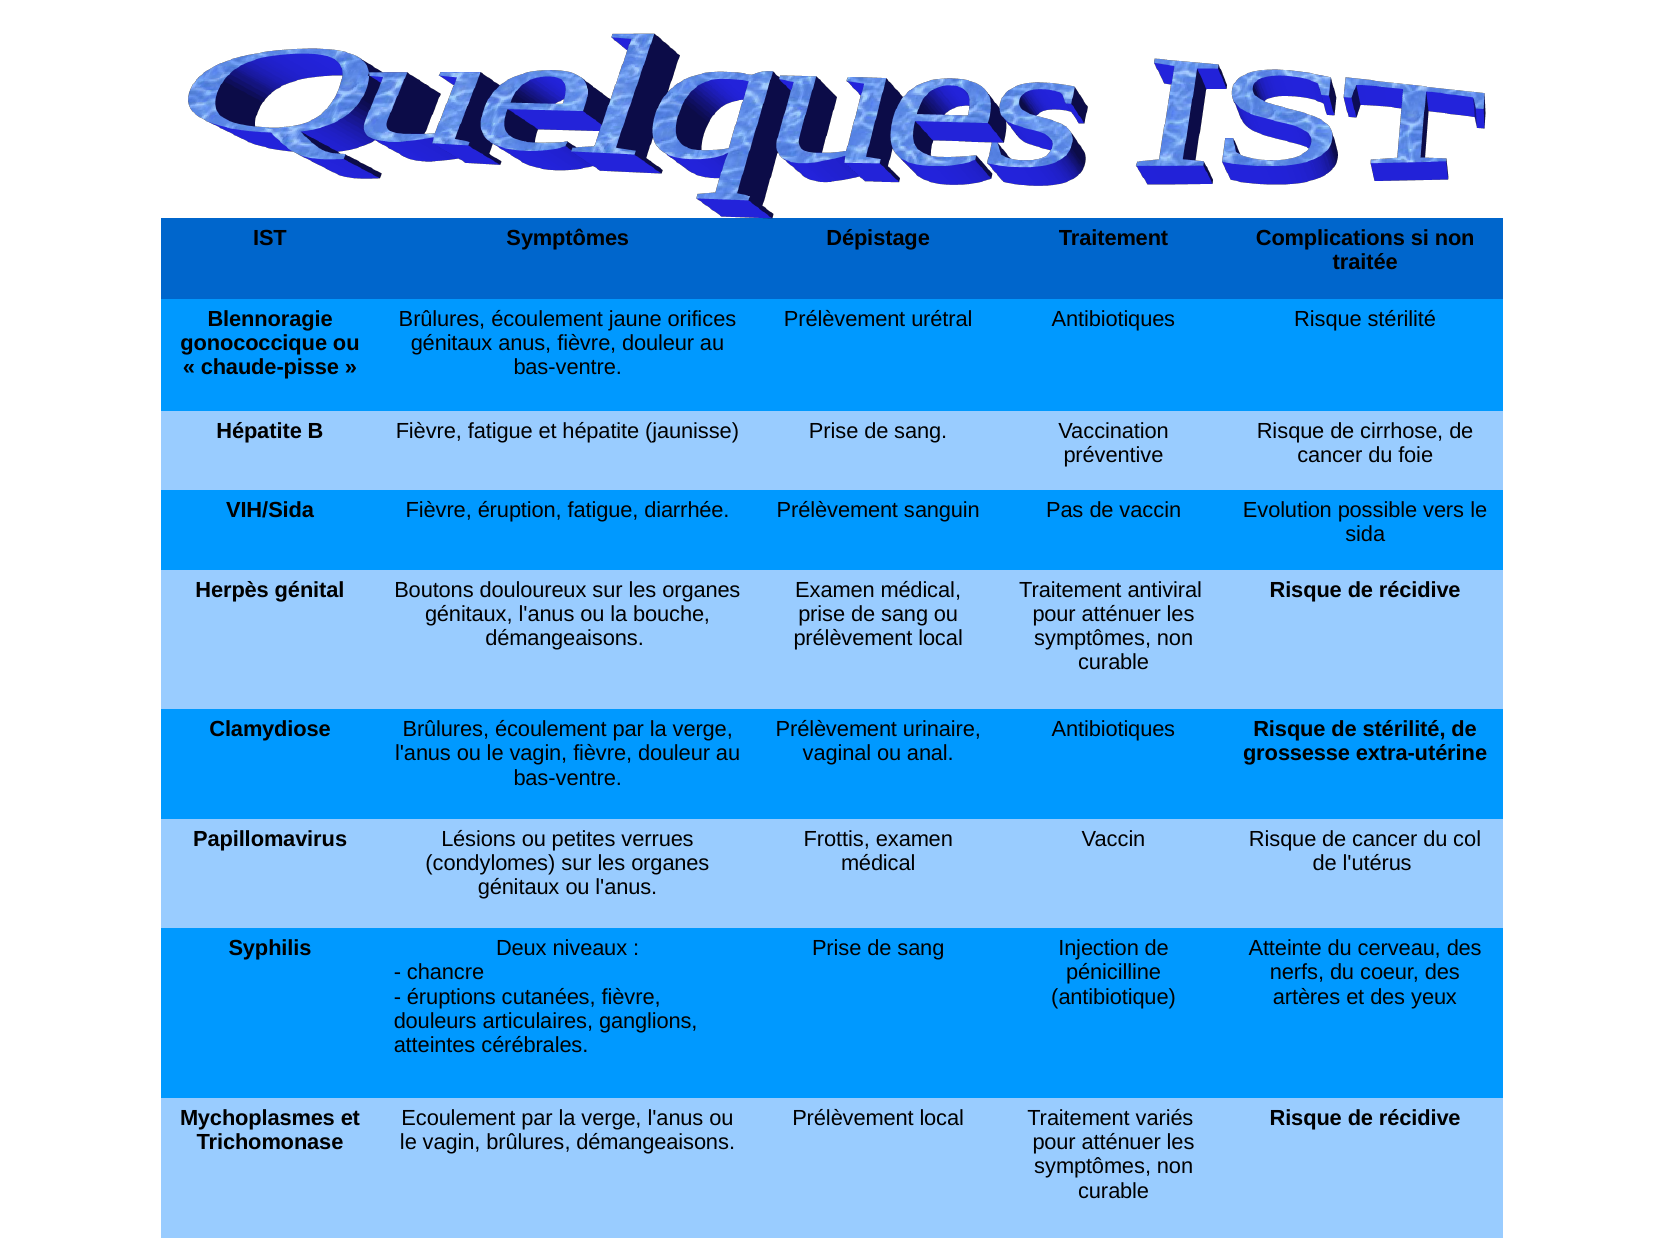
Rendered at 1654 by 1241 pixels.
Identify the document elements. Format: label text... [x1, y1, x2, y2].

table_cell Fièvre, fatigue et hépatite (jaunisse) [379, 411, 757, 490]
table_cell Risque stérilité [1227, 299, 1503, 411]
table_cell Papillomavirus [161, 819, 379, 928]
table_cell Risque de cirrhose, de cancer du foie [1227, 411, 1503, 490]
table_cell Antibiotiques [1000, 299, 1227, 411]
table_cell Prélèvement local [757, 1098, 1000, 1238]
table_cell Clamydiose [161, 709, 379, 819]
table_header IST [161, 218, 379, 299]
table_cell Risque de récidive [1227, 1098, 1503, 1238]
table_cell Atteinte du cerveau, des nerfs, du coeur, des artères et des yeux [1227, 928, 1503, 1098]
table_header Traitement [1000, 218, 1227, 299]
table_header Symptômes [379, 218, 757, 299]
table_cell Prélèvement urinaire, vaginal ou anal. [757, 709, 1000, 819]
table_cell Antibiotiques [1000, 709, 1227, 819]
table_cell Vaccination préventive [1000, 411, 1227, 490]
table_cell Examen médical, prise de sang ou prélèvement local [757, 570, 1000, 709]
table_cell Syphilis [161, 928, 379, 1098]
table_cell Risque de stérilité, de grossesse extra-utérine [1227, 709, 1503, 819]
table_cell Hépatite B [161, 411, 379, 490]
table_cell Prélèvement urétral [757, 299, 1000, 411]
table_cell Brûlures, écoulement par la verge, l'anus ou le vagin, fièvre, douleur au bas-ventre. [379, 709, 757, 819]
table_cell Vaccin [1000, 819, 1227, 928]
table_cell Herpès génital [161, 570, 379, 709]
table_cell Deux niveaux : - chancre - éruptions cutanées, fièvre, douleurs articulaires, ganglions, atteintes cérébrales. [379, 928, 757, 1098]
table_cell Blennoragie gonococcique ou « chaude-pisse » [161, 299, 379, 411]
table_cell Prise de sang. [757, 411, 1000, 490]
table_header Dépistage [757, 218, 1000, 299]
table_cell Prise de sang [757, 928, 1000, 1098]
table_cell Frottis, examen médical [757, 819, 1000, 928]
table_cell Injection de pénicilline (antibiotique) [1000, 928, 1227, 1098]
table_header Complications si non traitée [1227, 218, 1503, 299]
table_cell Mychoplasmes et Trichomonase [161, 1098, 379, 1238]
table_cell Fièvre, éruption, fatigue, diarrhée. [379, 490, 757, 570]
table_cell Prélèvement sanguin [757, 490, 1000, 570]
table_cell Boutons douloureux sur les organes génitaux, l'anus ou la bouche, démangeaisons. [379, 570, 757, 709]
table_cell Risque de cancer du col de l'utérus [1227, 819, 1503, 928]
table_cell Traitement variés pour atténuer les symptômes, non curable [1000, 1098, 1227, 1238]
table_cell Evolution possible vers le sida [1227, 490, 1503, 570]
table_cell Lésions ou petites verrues (condylomes) sur les organes génitaux ou l'anus. [379, 819, 757, 928]
table_cell VIH/Sida [161, 490, 379, 570]
table_cell Pas de vaccin [1000, 490, 1227, 570]
table_cell Brûlures, écoulement jaune orifices génitaux anus, fièvre, douleur au bas-ventre. [379, 299, 757, 411]
table_cell Risque de récidive [1227, 570, 1503, 709]
table_cell Ecoulement par la verge, l'anus ou le vagin, brûlures, démangeaisons. [379, 1098, 757, 1238]
table_cell Traitement antiviral pour atténuer les symptômes, non curable [1000, 570, 1227, 709]
